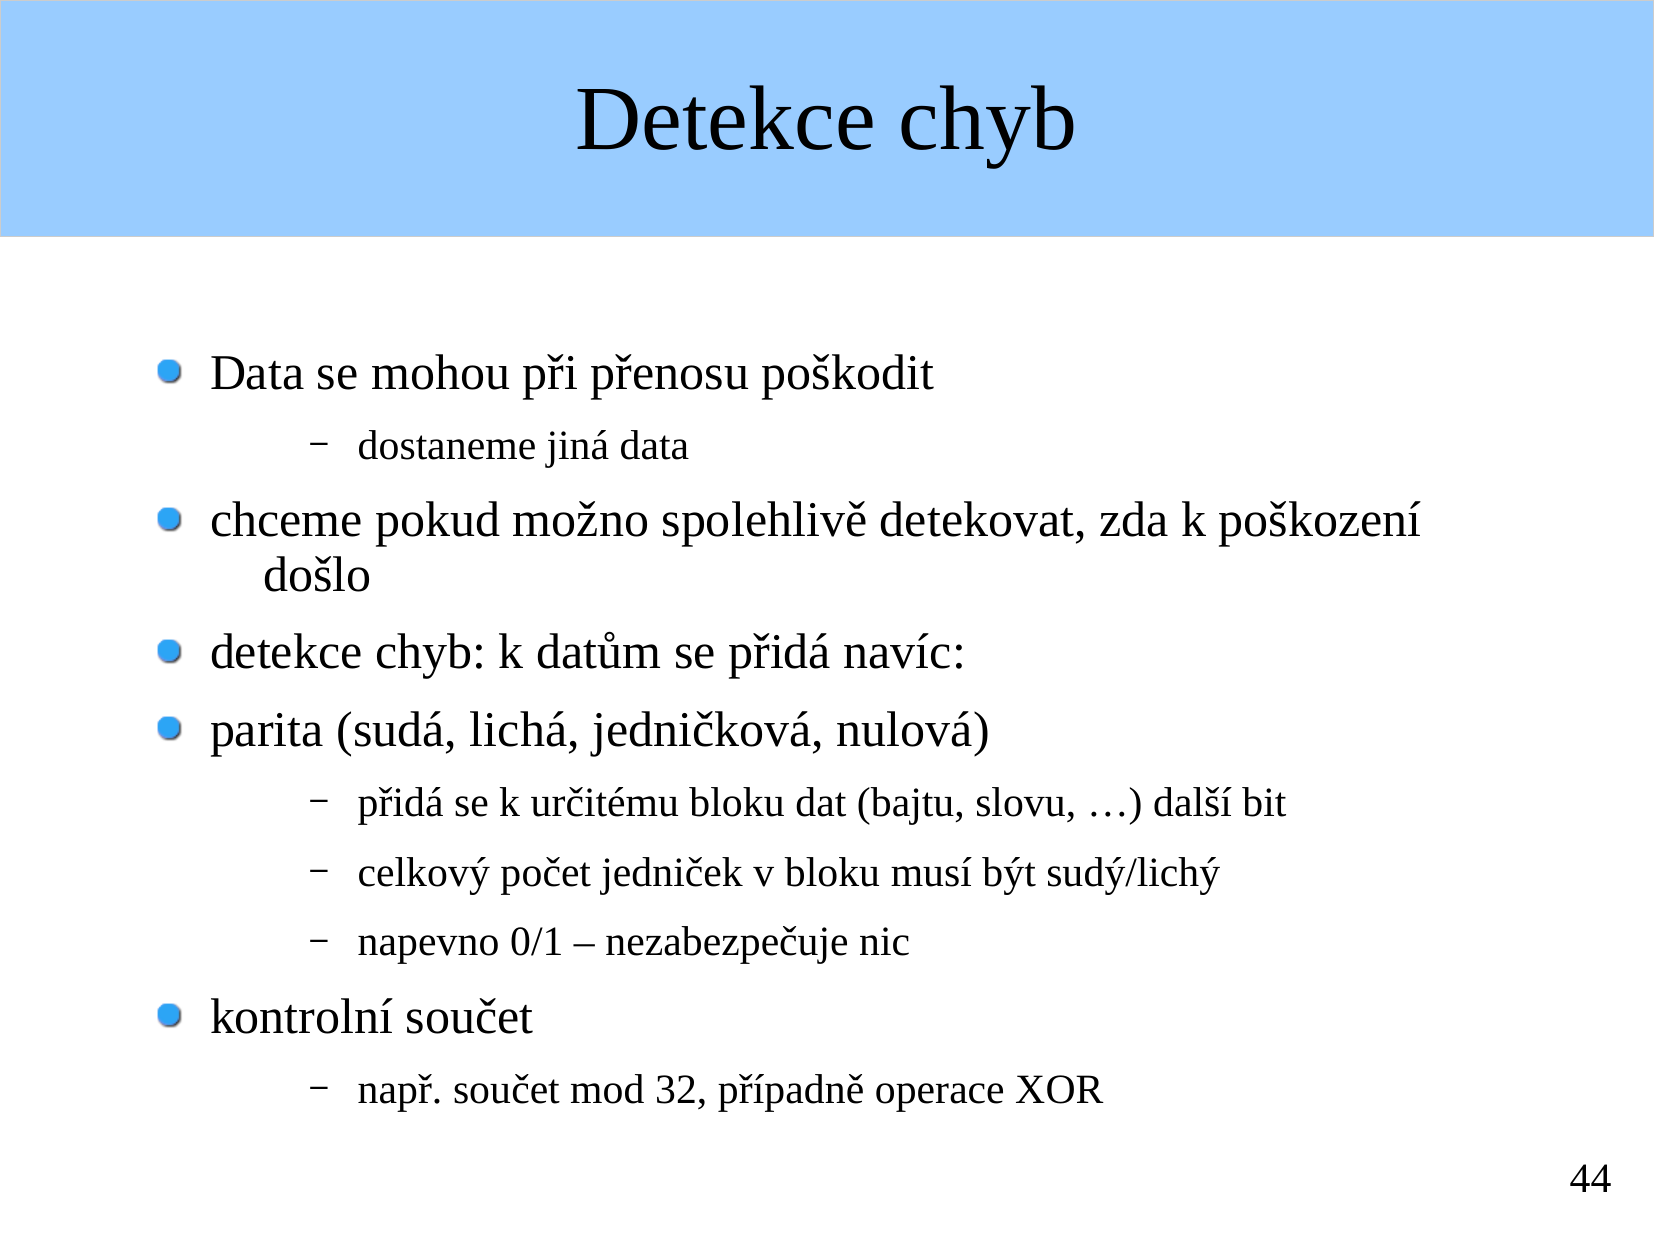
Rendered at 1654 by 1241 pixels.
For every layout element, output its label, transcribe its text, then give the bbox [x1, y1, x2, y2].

title Detekce chyb [0, 0, 1654, 237]
list Data se mohou při přenosu poškodit dostaneme jiná data chceme pokud možno spolehlivě detekovat, zda k poškození došlo detekce chyb: k datům se přidá navíc: parita (sudá, lichá, jedničková, nulová) přidá se k určitému bloku dat (bajtu, slovu, …) další bit celkový počet jedniček v bloku musí být sudý/lichý napevno 0/1 – nezabezpečuje nic kontrolní součet např. součet mod 32, případně operace XOR [121, 344, 1534, 1157]
